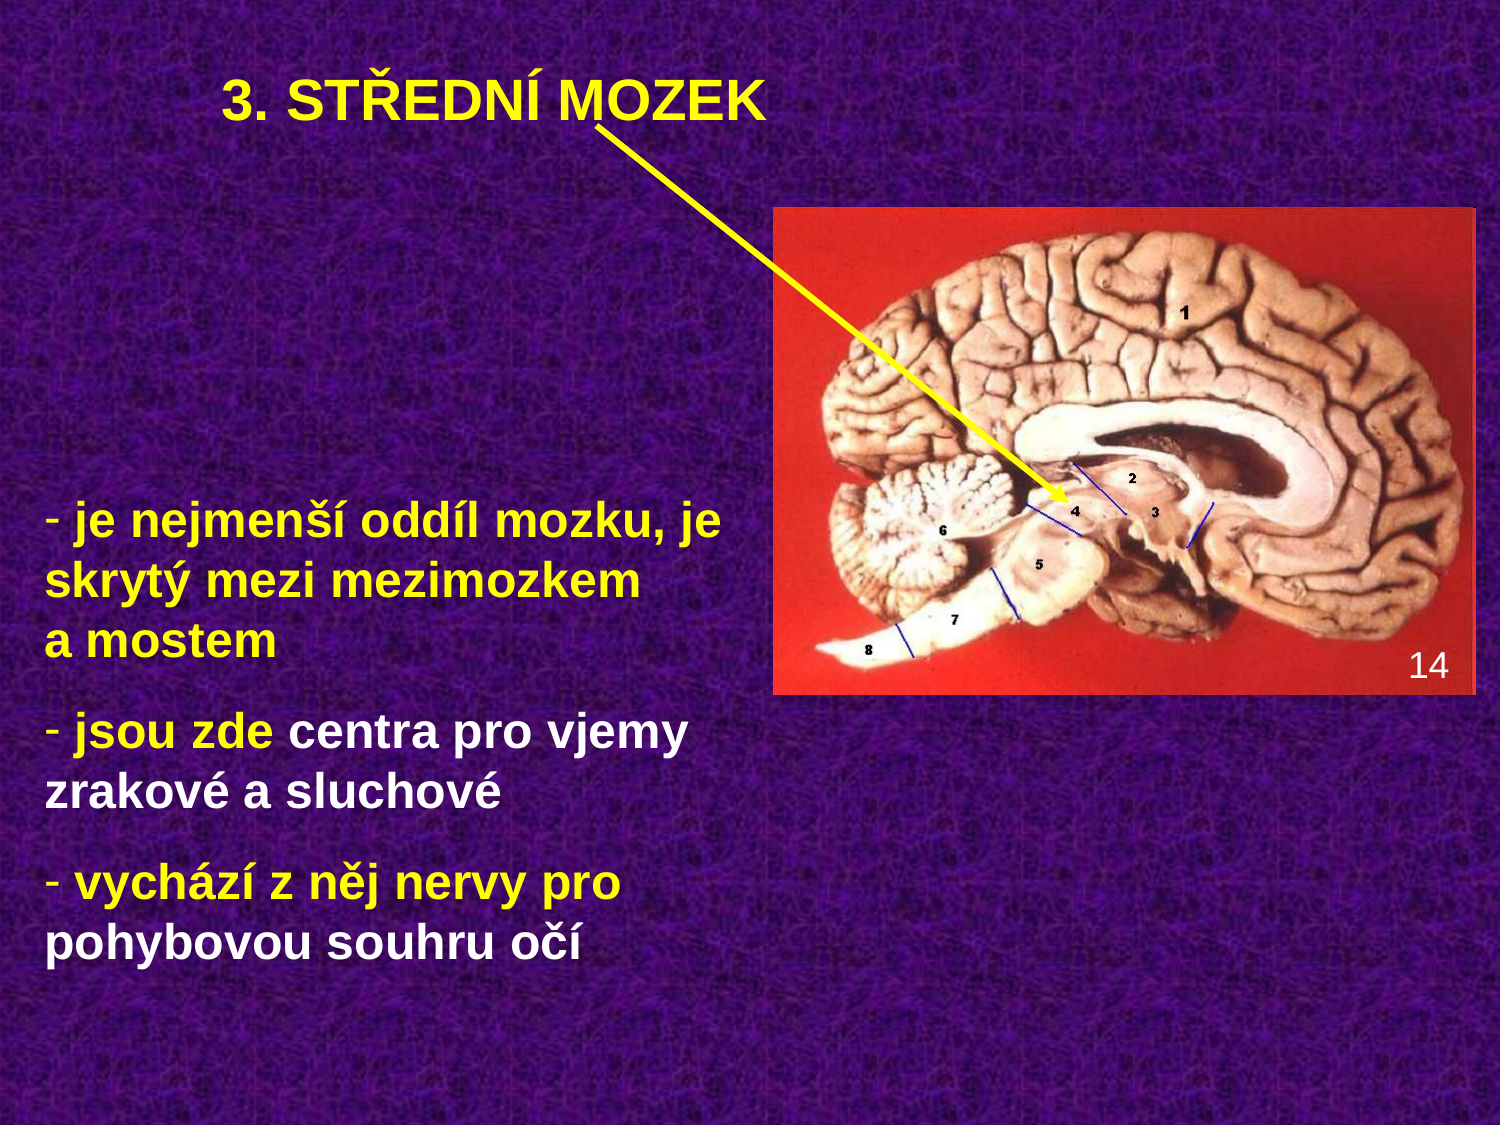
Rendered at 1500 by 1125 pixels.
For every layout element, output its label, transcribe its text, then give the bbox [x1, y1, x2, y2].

picture [0, 0, 1500, 1125]
text_box 3. STŘEDNÍ MOZEK [206, 54, 1353, 141]
text_box 14 [1393, 633, 1500, 694]
text_box je nejmenší oddíl mozku, je skrytý mezi mezimozkem a mostem jsou zde centra pro vjemy zrakové a sluchové vychází z něj nervy pro pohybovou souhru očí [29, 479, 739, 978]
